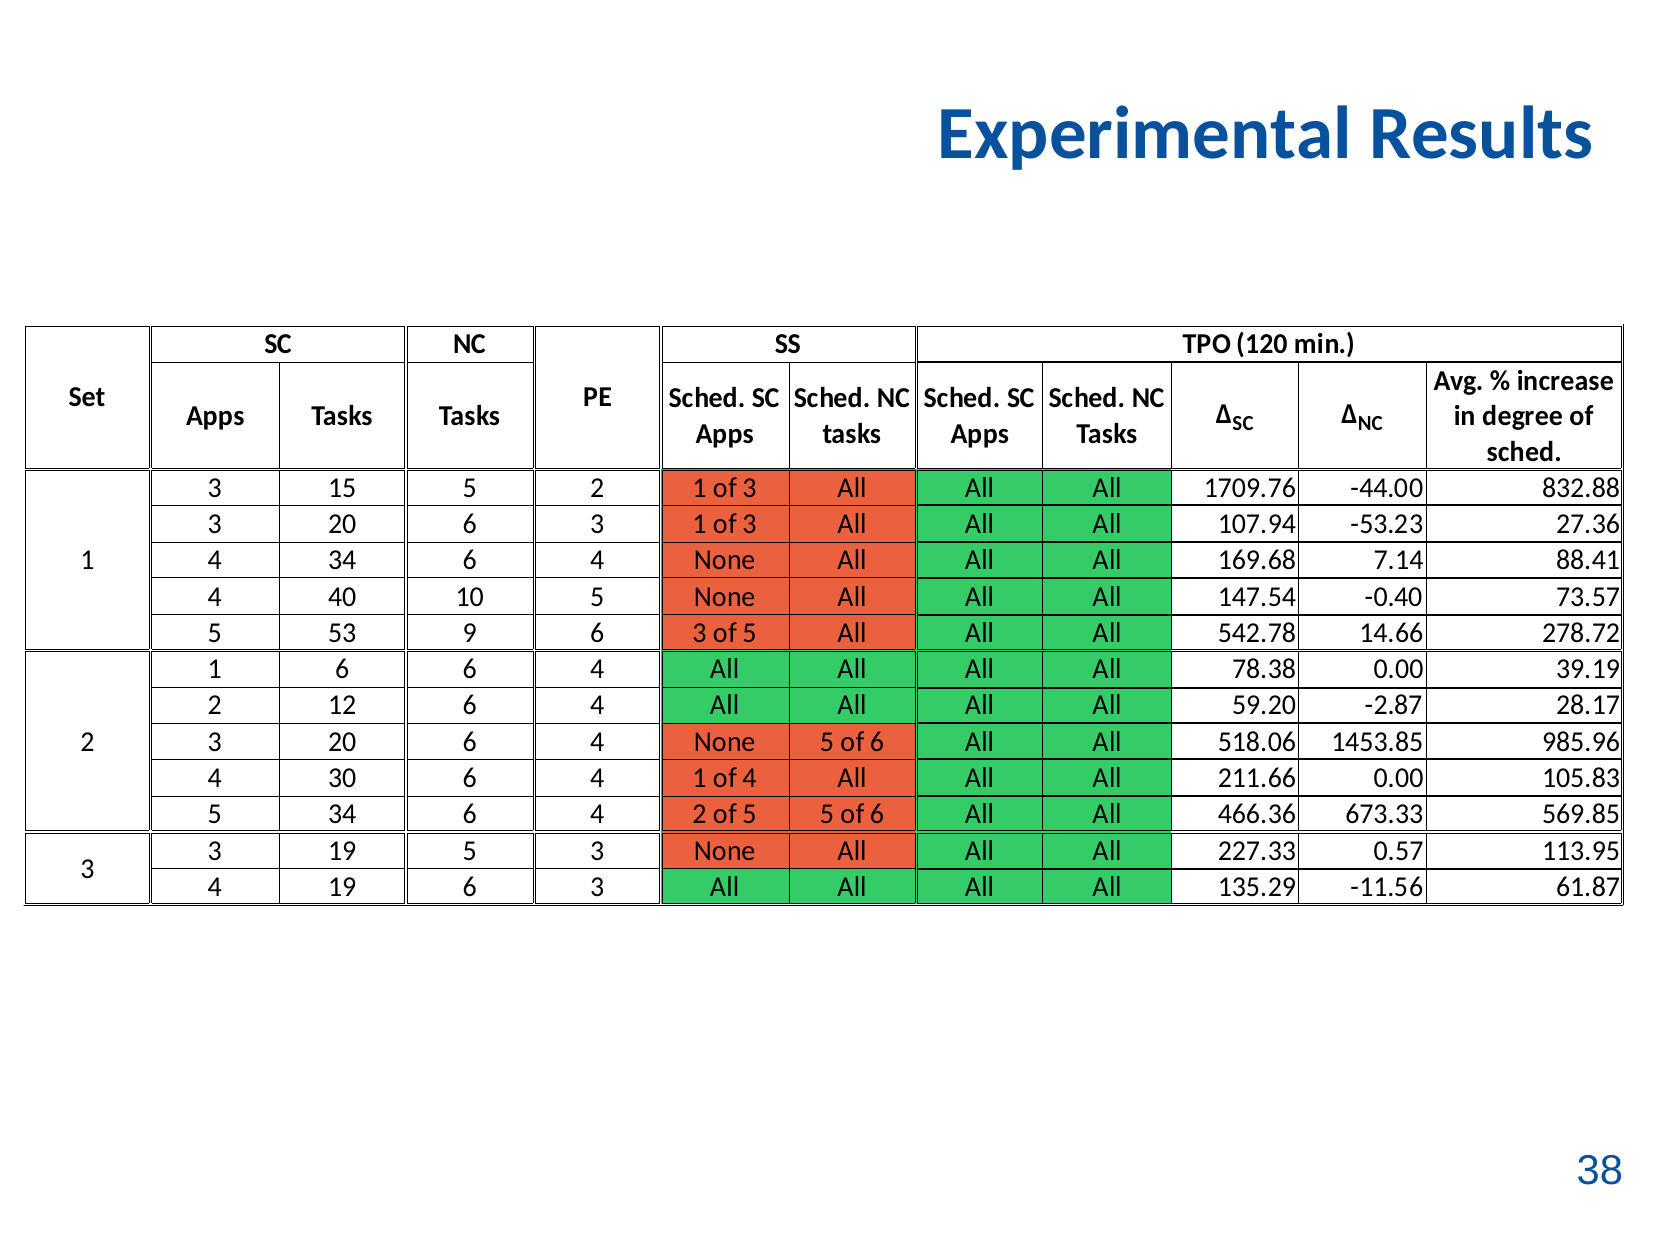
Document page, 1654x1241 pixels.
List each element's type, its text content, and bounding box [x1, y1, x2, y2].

chart [23, 324, 1625, 1241]
title Experimental Results [0, 0, 1595, 178]
